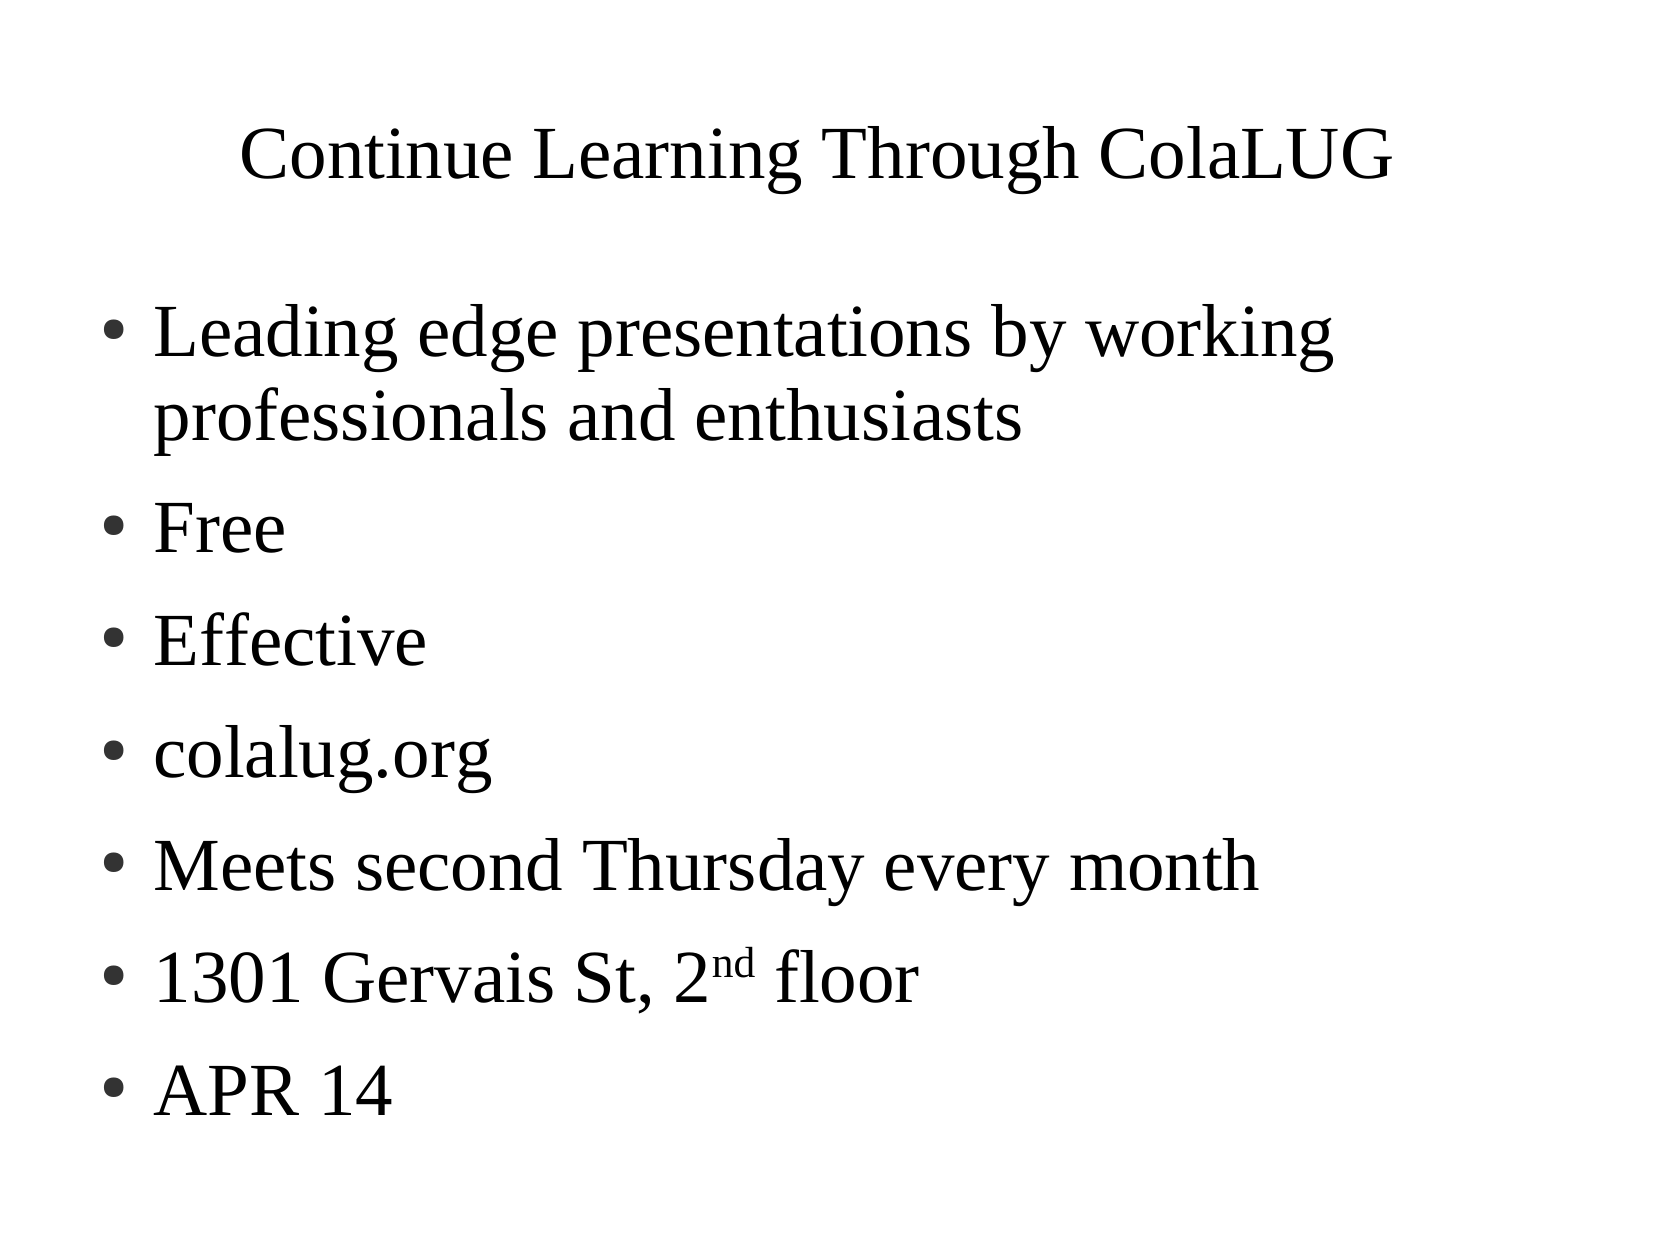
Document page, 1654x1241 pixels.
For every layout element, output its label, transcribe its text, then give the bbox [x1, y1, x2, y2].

list Leading edge presentations by working professionals and enthusiasts Free Effective colalug.org Meets second Thursday every month 1301 Gervais St, 2nd floor APR 14 [82, 290, 1571, 1135]
title Continue Learning Through ColaLUG [82, 56, 1571, 250]
